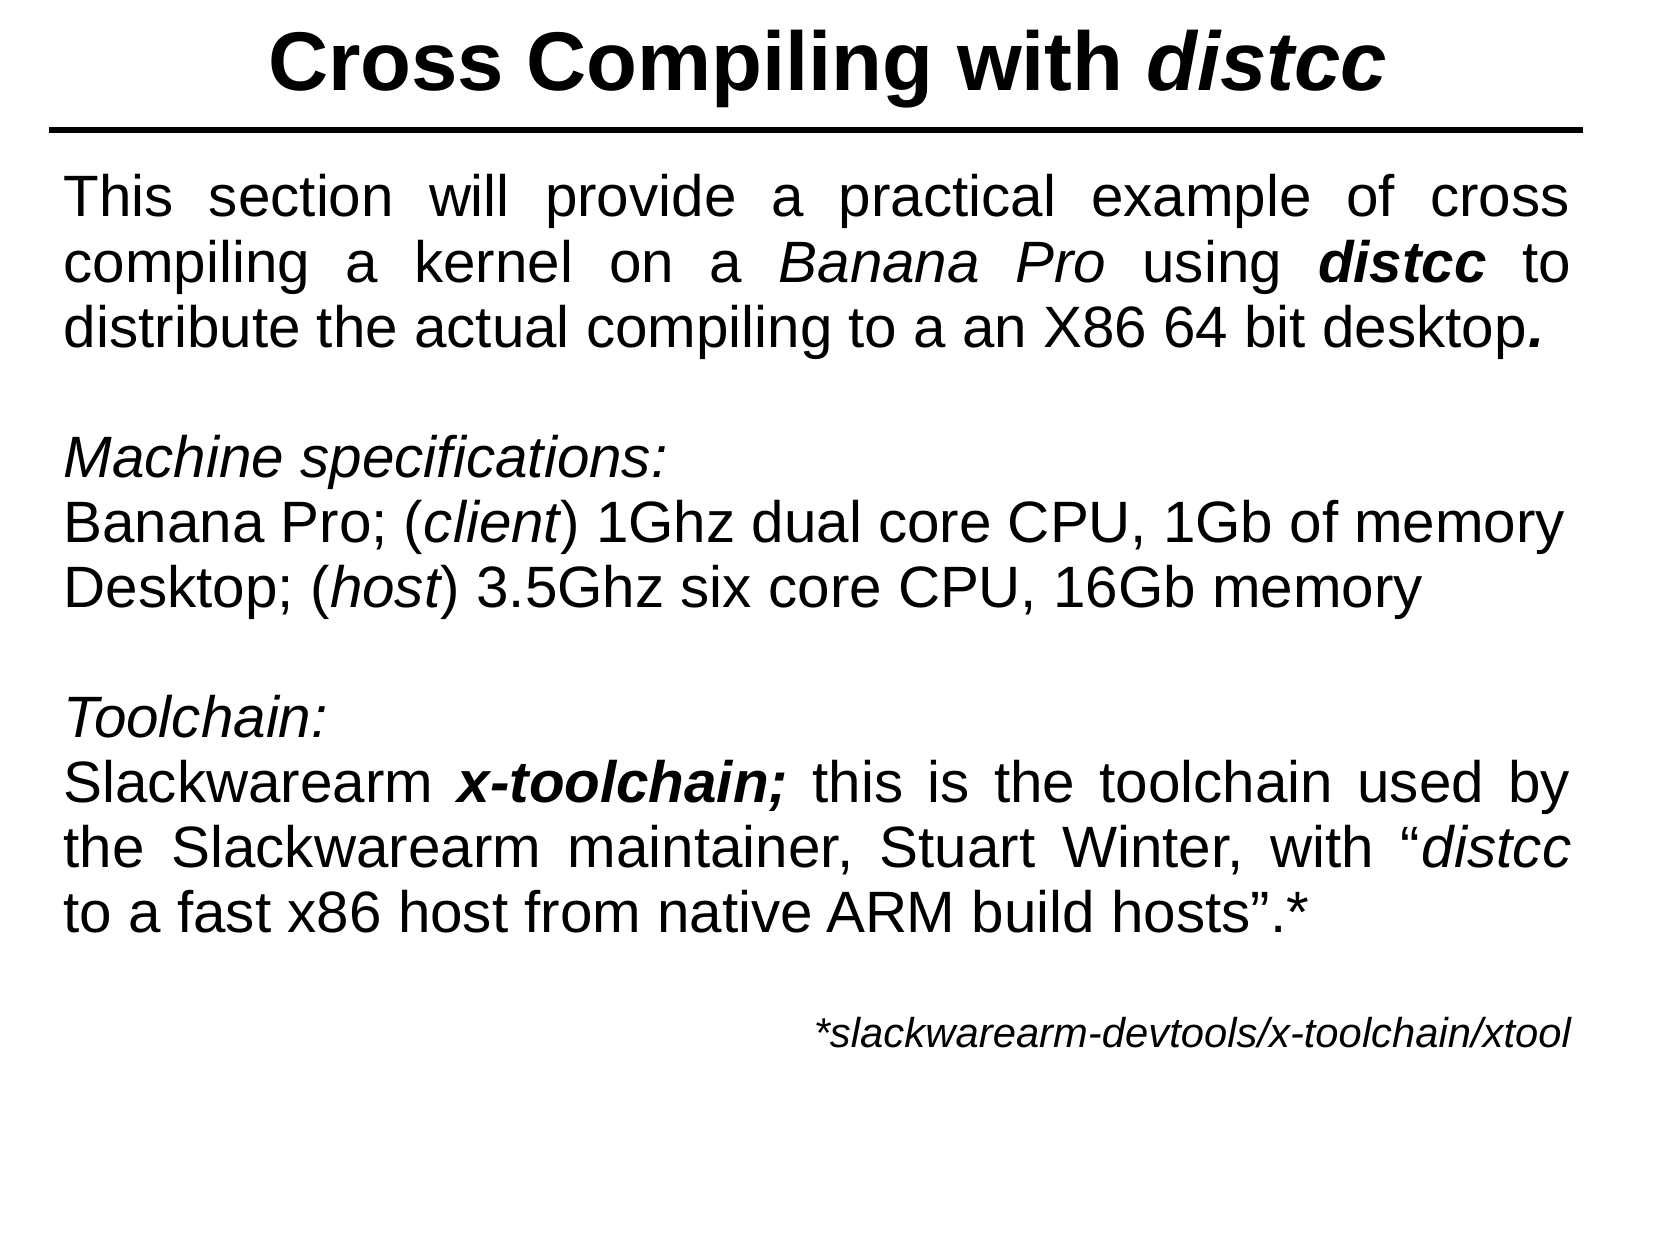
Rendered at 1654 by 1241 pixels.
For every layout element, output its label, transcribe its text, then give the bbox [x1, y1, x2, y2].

text_box Cross Compiling with distcc [49, 8, 1607, 150]
text_box This section will provide a practical example of cross compiling a kernel on a Banana Pro using distcc to distribute the actual compiling to a an X86 64 bit desktop. Machine specifications: Banana Pro; (client) 1Ghz dual core CPU, 1Gb of memory Desktop; (host) 3.5Ghz six core CPU, 16Gb memory Toolchain: Slackwarearm x-toolchain; this is the toolchain used by the Slackwarearm maintainer, Stuart Winter, with “distcc to a fast x86 host from native ARM build hosts”.* *slackwarearm-devtools/x-toolchain/xtool [49, 156, 1587, 1185]
